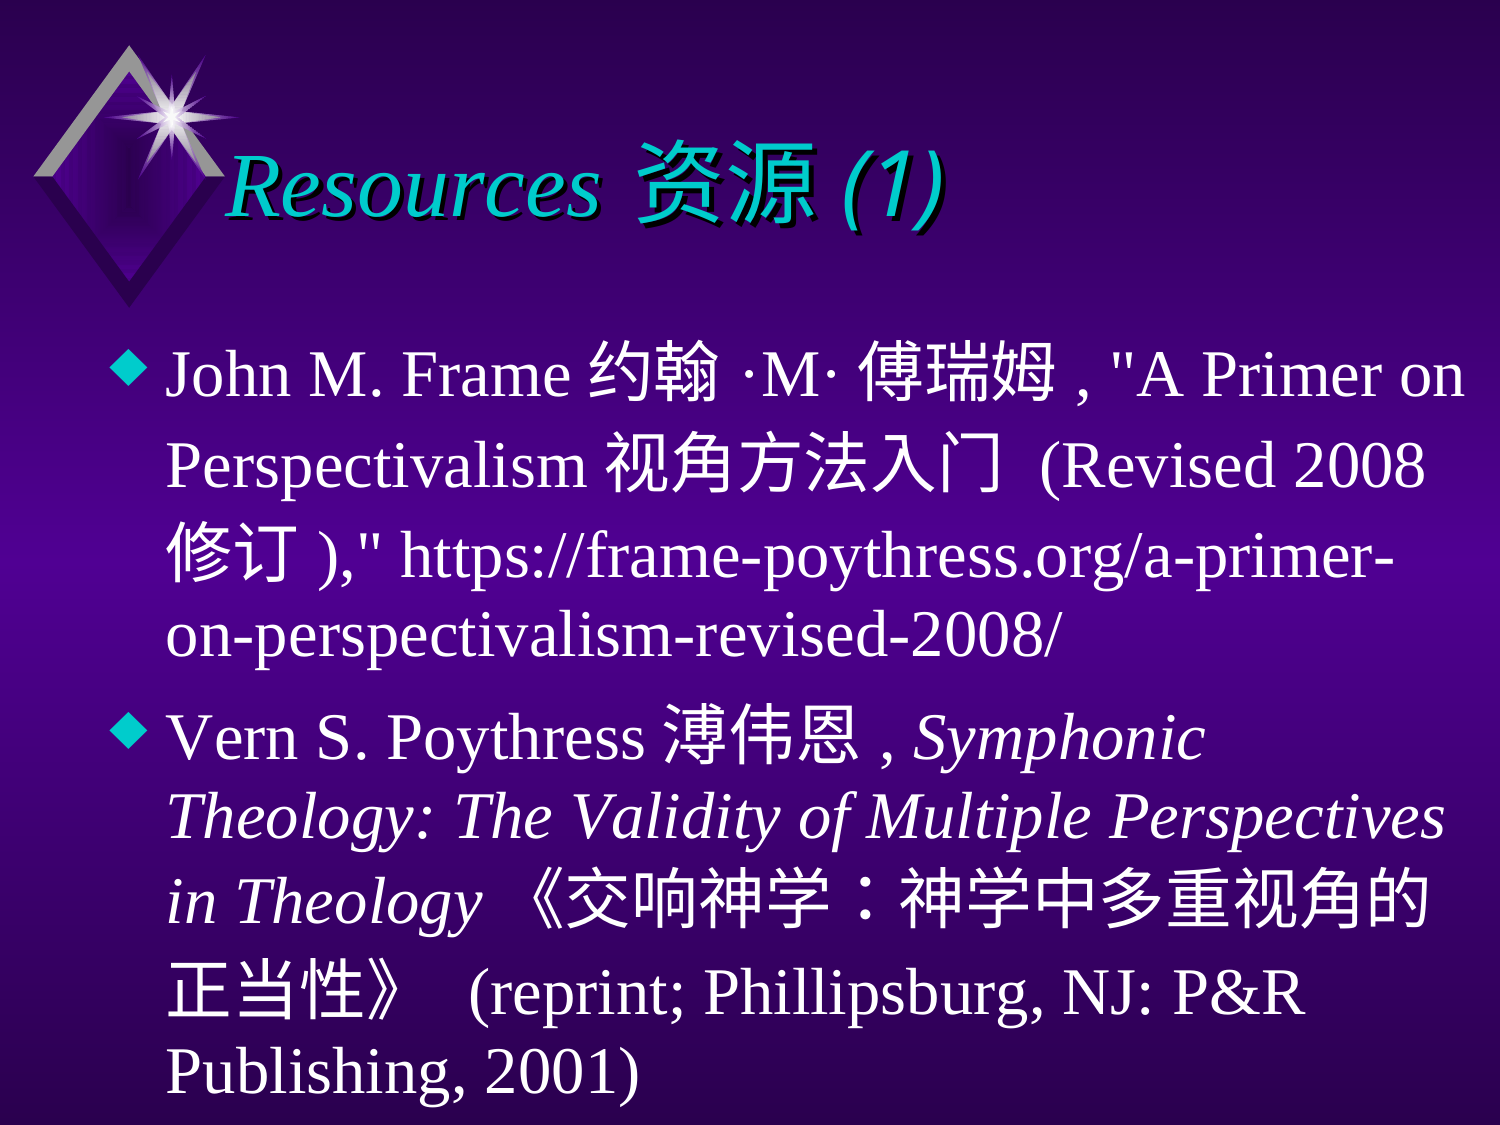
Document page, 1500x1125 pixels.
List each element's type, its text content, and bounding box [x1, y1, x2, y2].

title Resources 资源(1) [224, 63, 1388, 299]
list John M. Frame约翰·M·傅瑞姆, "A Primer on Perspectivalism视角方法入门 (Revised 2008修订)," https://frame-poythress.org/a-primer-on-perspectivalism-revised-2008/ Vern S. Poythress溥伟恩, Symphonic Theology: The Validity of Multiple Perspectives in Theology《交响神学：神学中多重视角的正当性》 (reprint; Phillipsburg, NJ: P&R Publishing, 2001) [53, 324, 1468, 1097]
